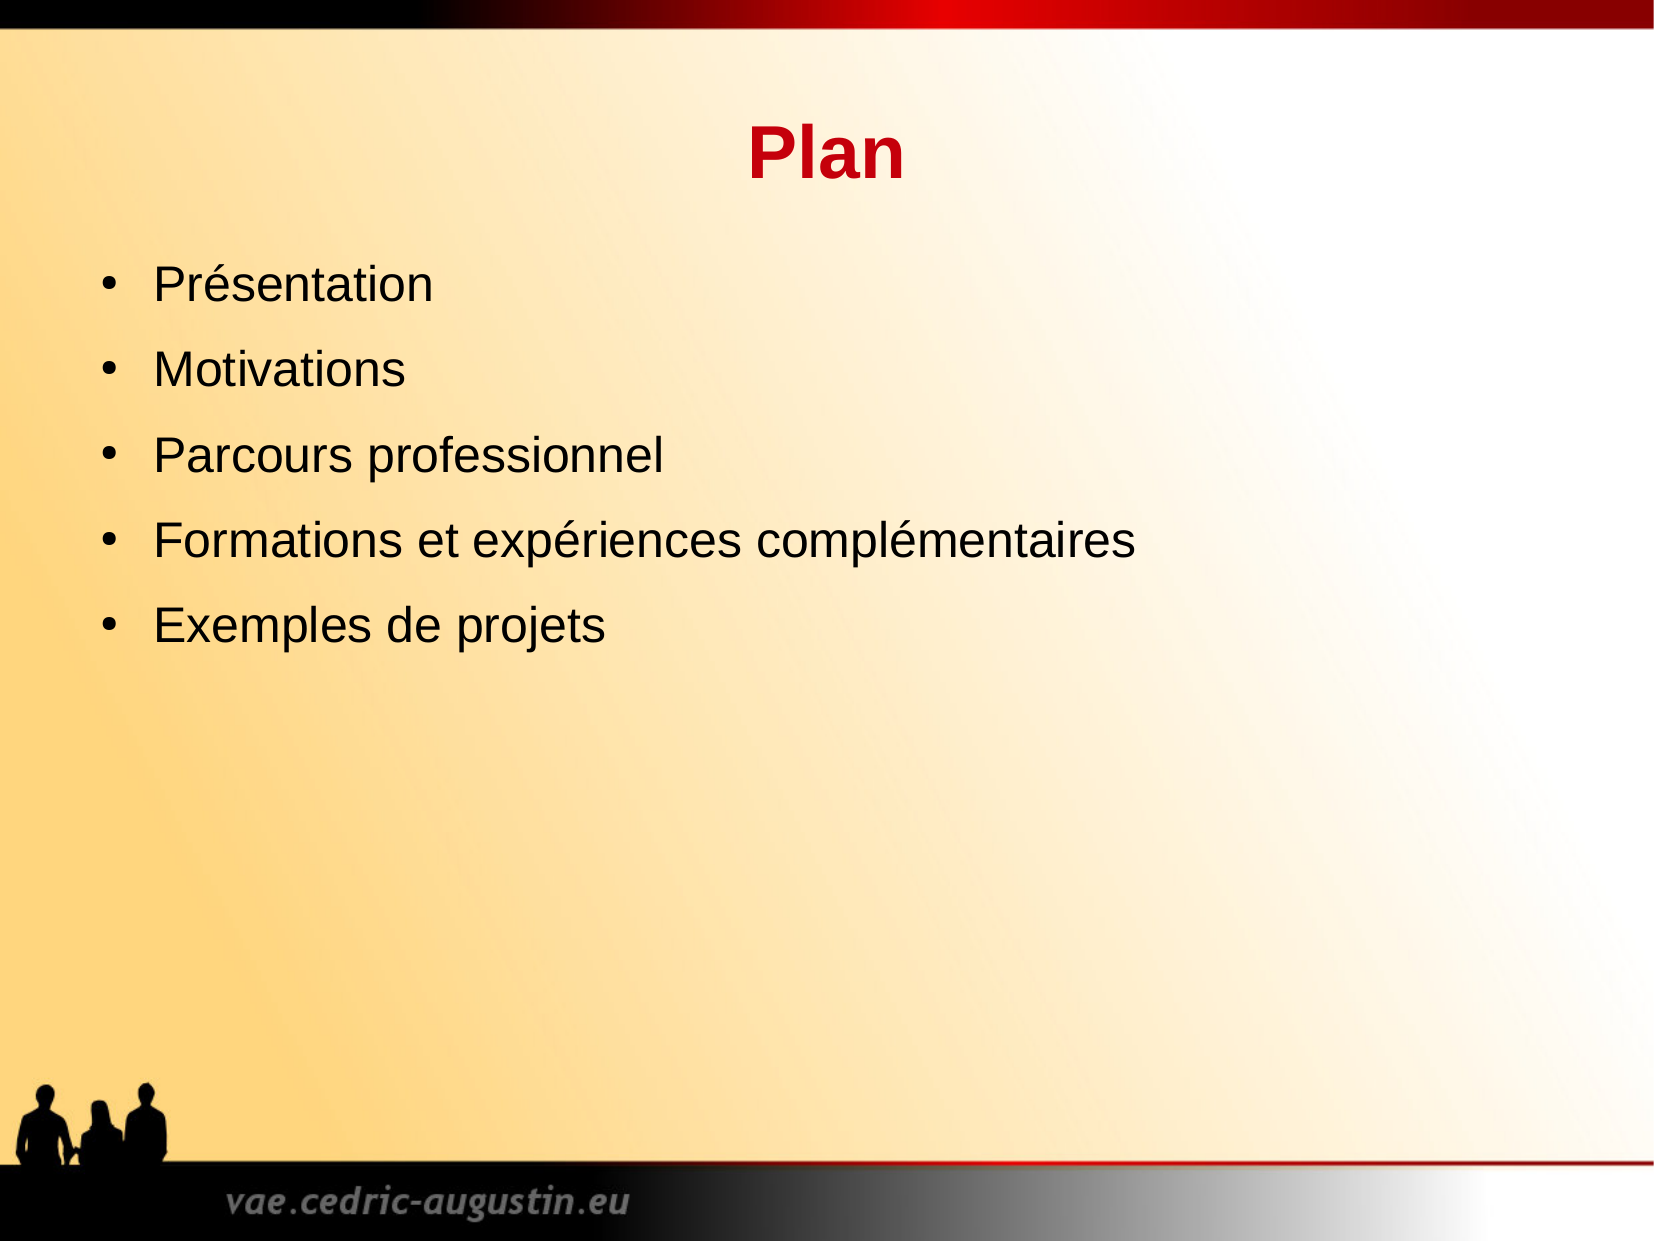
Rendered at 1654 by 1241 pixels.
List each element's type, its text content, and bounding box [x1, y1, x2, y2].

list Présentation Motivations Parcours professionnel Formations et expériences complémentaires Exemples de projets [82, 256, 1571, 1099]
title Plan [82, 49, 1571, 256]
picture [0, 0, 1654, 1241]
